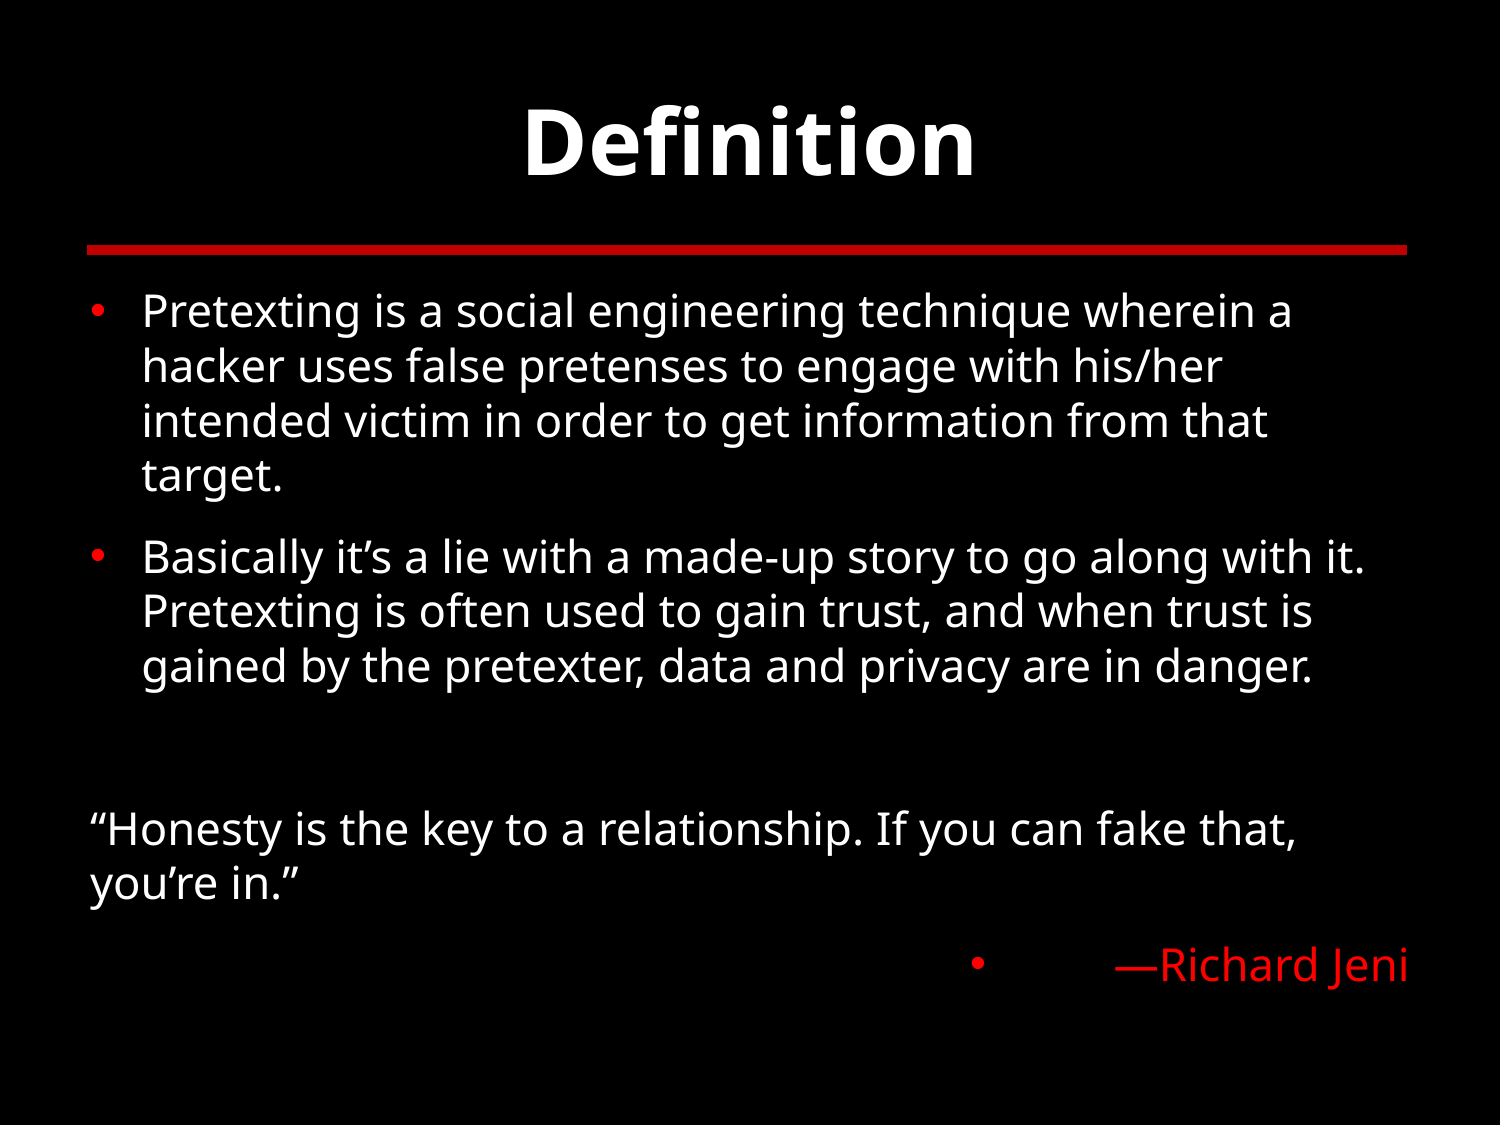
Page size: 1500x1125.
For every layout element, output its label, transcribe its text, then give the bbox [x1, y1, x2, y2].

title Definition [75, 45, 1425, 233]
list Pretexting is a social engineering technique wherein a hacker uses false pretenses to engage with his/her intended victim in order to get information from that target. Basically it’s a lie with a made-up story to go along with it. Pretexting is often used to gain trust, and when trust is gained by the pretexter, data and privacy are in danger. “Honesty is the key to a relationship. If you can fake that, you’re in.” —Richard Jeni [75, 275, 1425, 1005]
